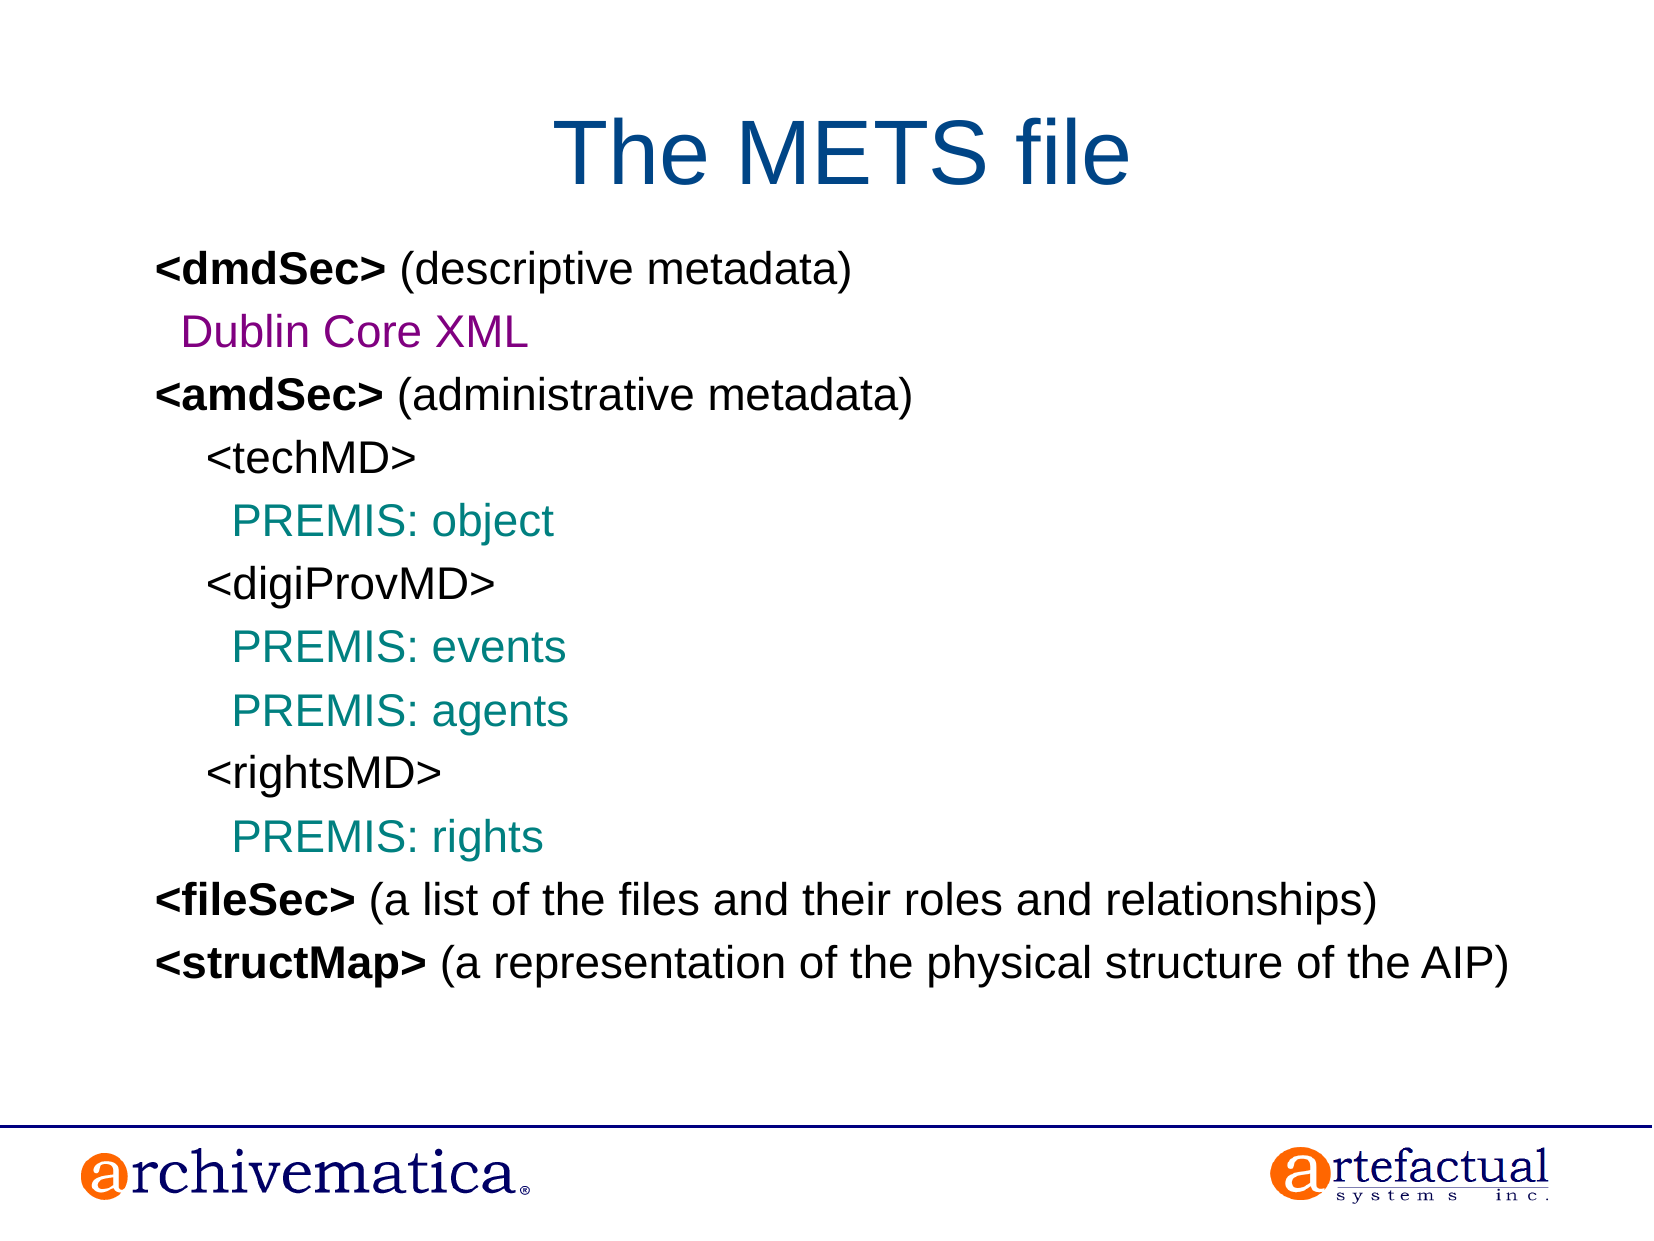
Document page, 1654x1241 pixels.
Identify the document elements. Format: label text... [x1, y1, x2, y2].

picture [81, 1133, 531, 1216]
list <dmdSec> (descriptive metadata) Dublin Core XML <amdSec> (administrative metadata) <techMD> PREMIS: object <digiProvMD> PREMIS: events PREMIS: agents <rightsMD> PREMIS: rights <fileSec> (a list of the files and their roles and relationships) <structMap> (a representation of the physical structure of the AIP) [82, 242, 1538, 1062]
title The METS file [82, 49, 1571, 257]
picture [1263, 1139, 1560, 1211]
